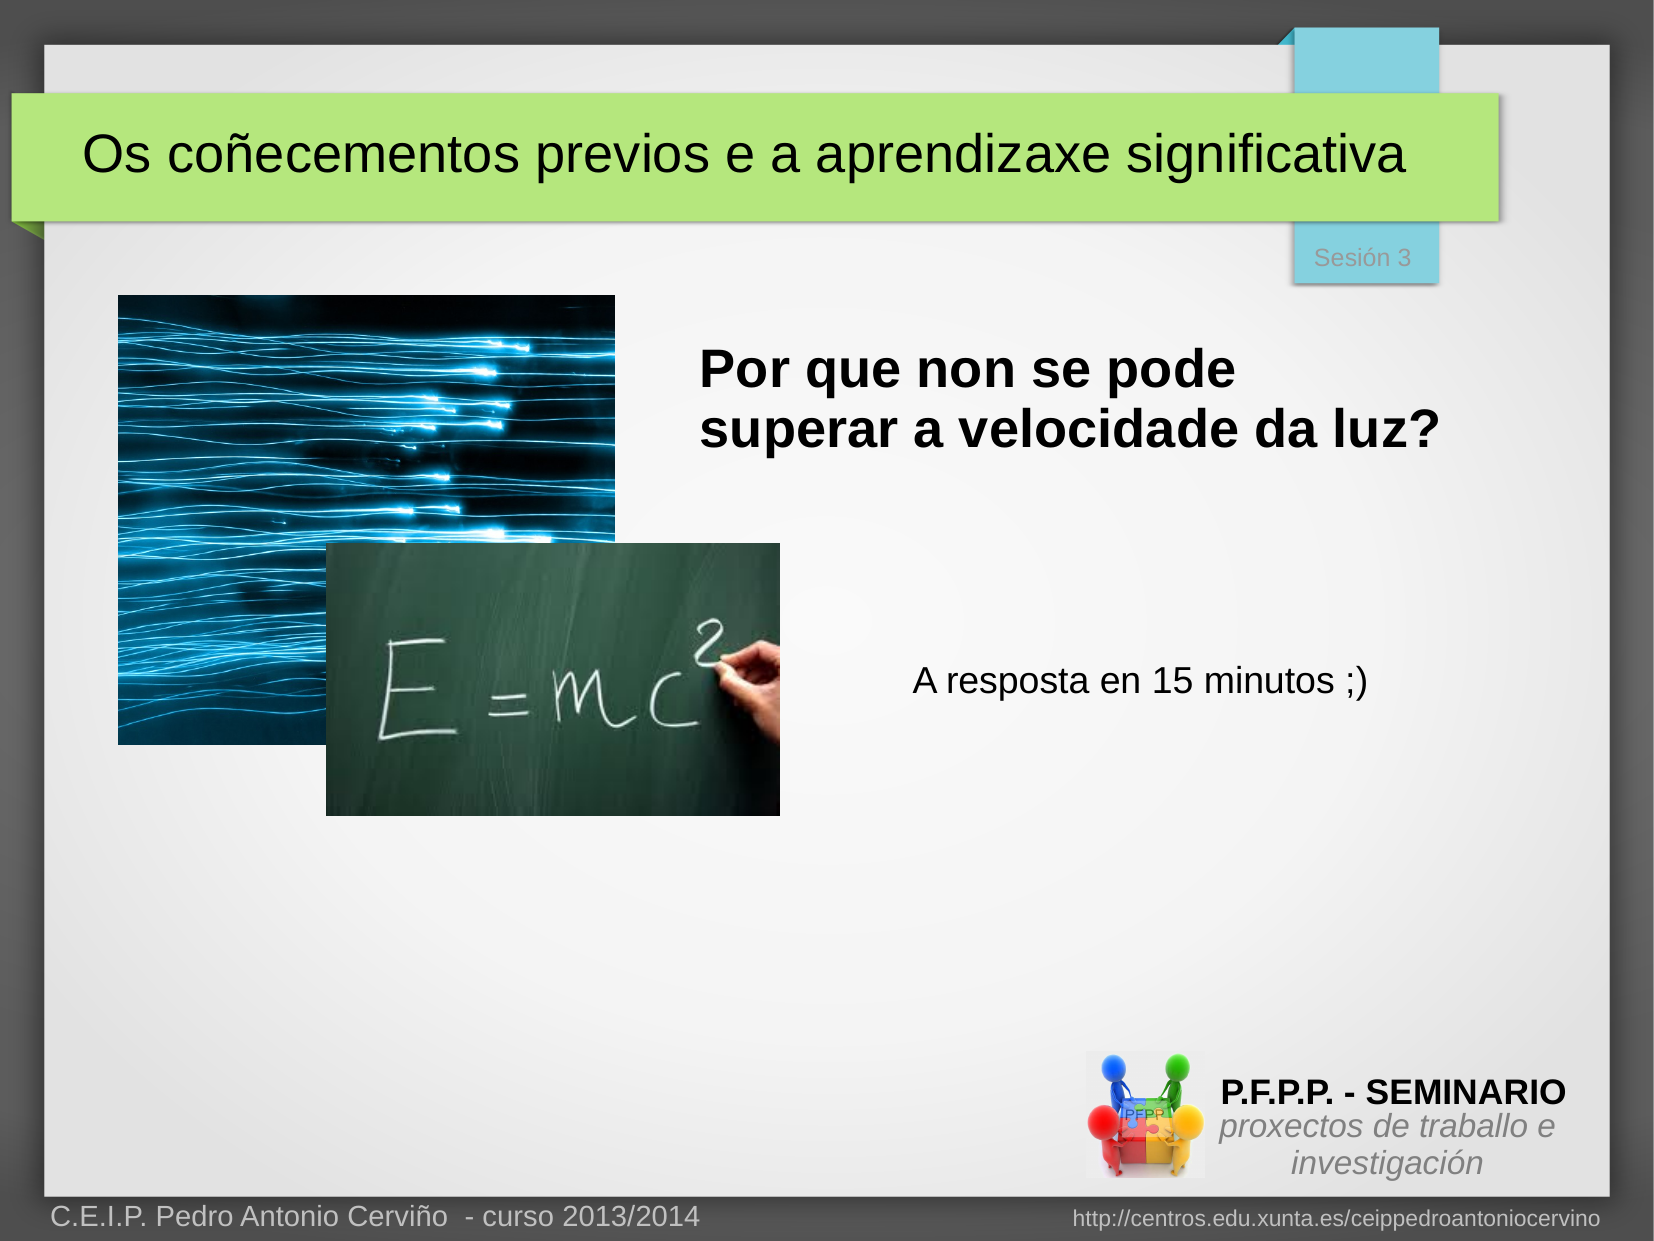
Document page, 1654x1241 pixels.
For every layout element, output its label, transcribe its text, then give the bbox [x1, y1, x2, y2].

subtitle P.F.P.P. - SEMINARIO [1205, 1062, 1630, 1123]
text_box C.E.I.P. Pedro Antonio Cerviño - curso 2013/2014 http://centros.edu.xunta.es/ceippedroantoniocervino [35, 1192, 1630, 1241]
text_box proxectos de traballo e investigación [1192, 1106, 1583, 1182]
title Os coñecementos previos e a aprendizaxe significativa [82, 94, 1465, 213]
text_box Por que non se pode superar a velocidade da luz? [685, 330, 1465, 467]
text_box A resposta en 15 minutos ;) [897, 651, 1489, 709]
picture [0, 0, 1654, 1241]
text_box Sesión 3 [1299, 236, 1430, 280]
